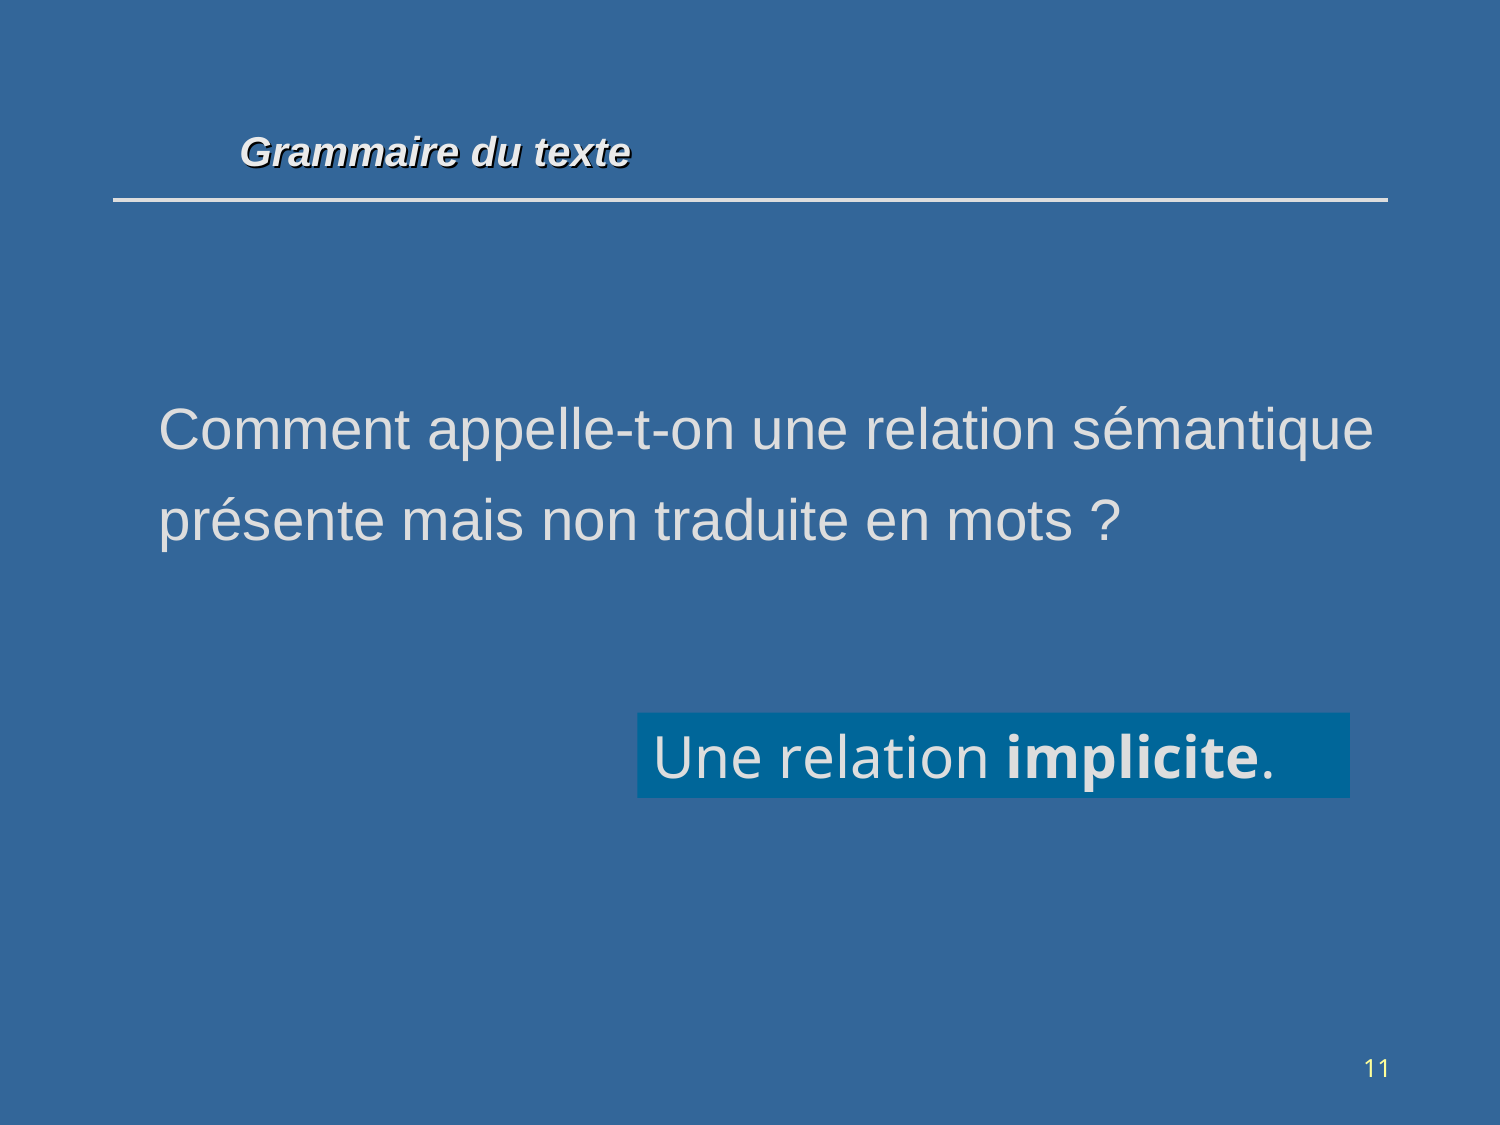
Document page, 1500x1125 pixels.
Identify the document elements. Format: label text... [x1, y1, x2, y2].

text_box Une relation implicite. [637, 712, 1350, 798]
text_box Grammaire du texte [224, 116, 647, 183]
text_box Comment appelle-t-on une relation sémantique présente mais non traduite en mots ? [112, 362, 1438, 560]
